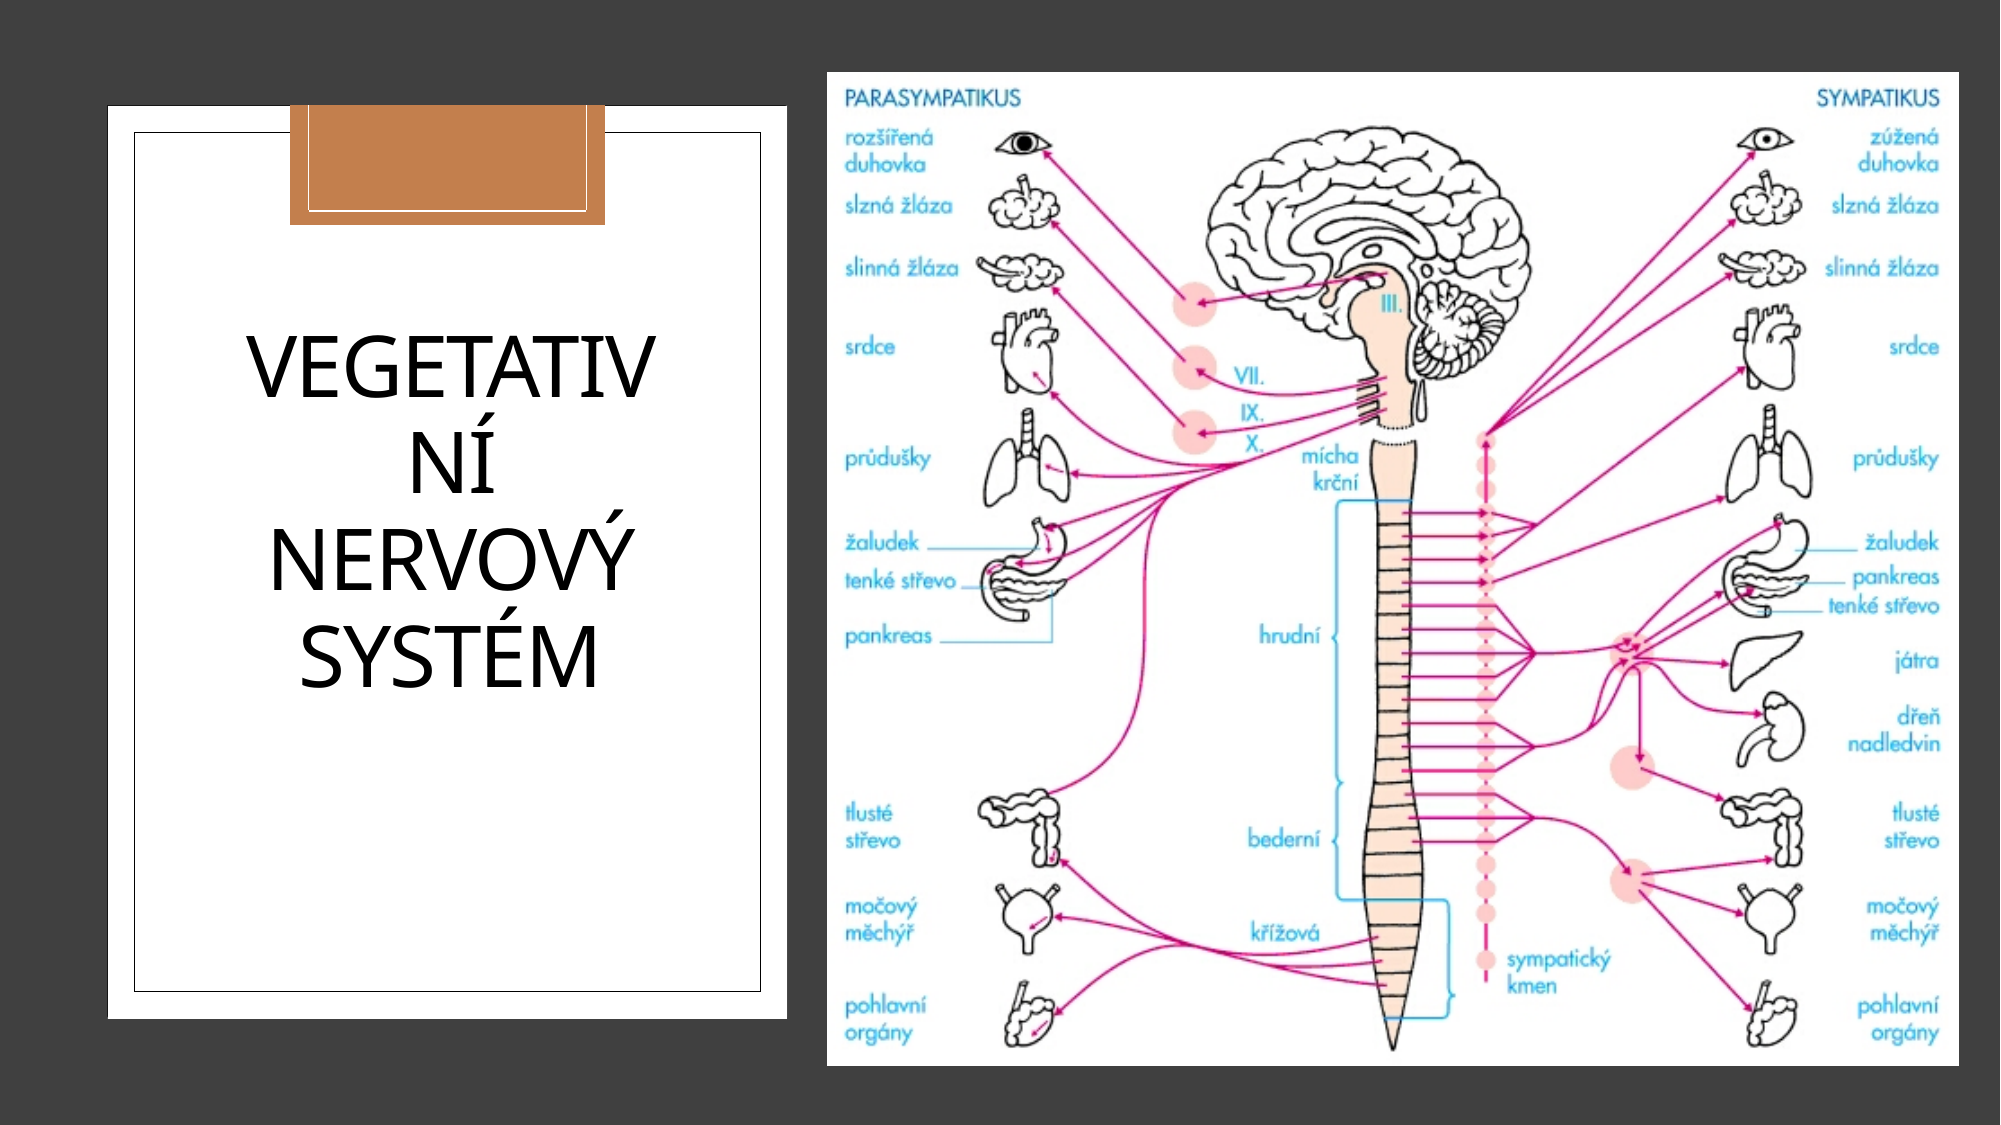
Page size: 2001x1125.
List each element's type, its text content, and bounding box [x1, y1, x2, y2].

text_box [0, 0, 2000, 1125]
title VEGETATIVNÍ NERVOVÝ SYSTÉM [206, 255, 695, 771]
picture [827, 72, 1959, 1066]
